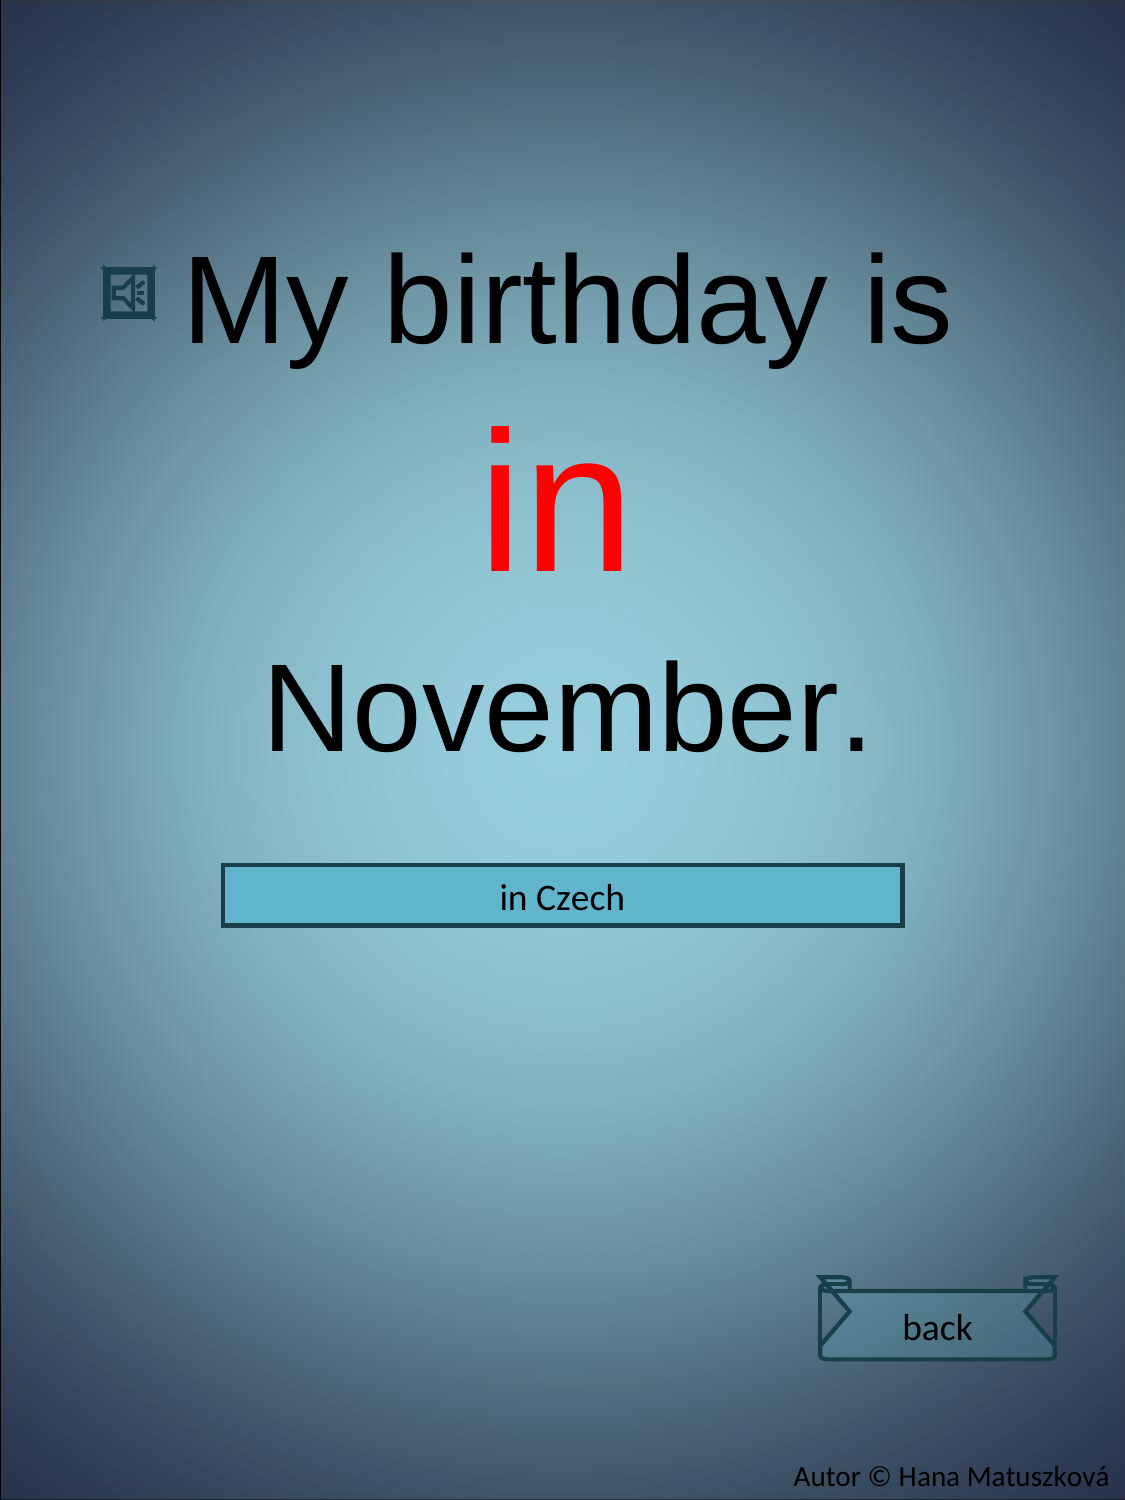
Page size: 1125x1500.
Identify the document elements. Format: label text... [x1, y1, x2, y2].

text_box Autor © Hana Matuszková [778, 1449, 1125, 1500]
text_box in Czech [222, 865, 903, 926]
text_box Mám narozeniny v listopadu. [226, 926, 893, 931]
text_box back [820, 1277, 1055, 1360]
picture [0, 0, 1125, 1500]
text_box November. [199, 618, 938, 784]
text_box in [457, 363, 657, 618]
text_box Mám narozeniny v listopadu. [226, 855, 893, 865]
text_box My birthday is [164, 210, 973, 377]
